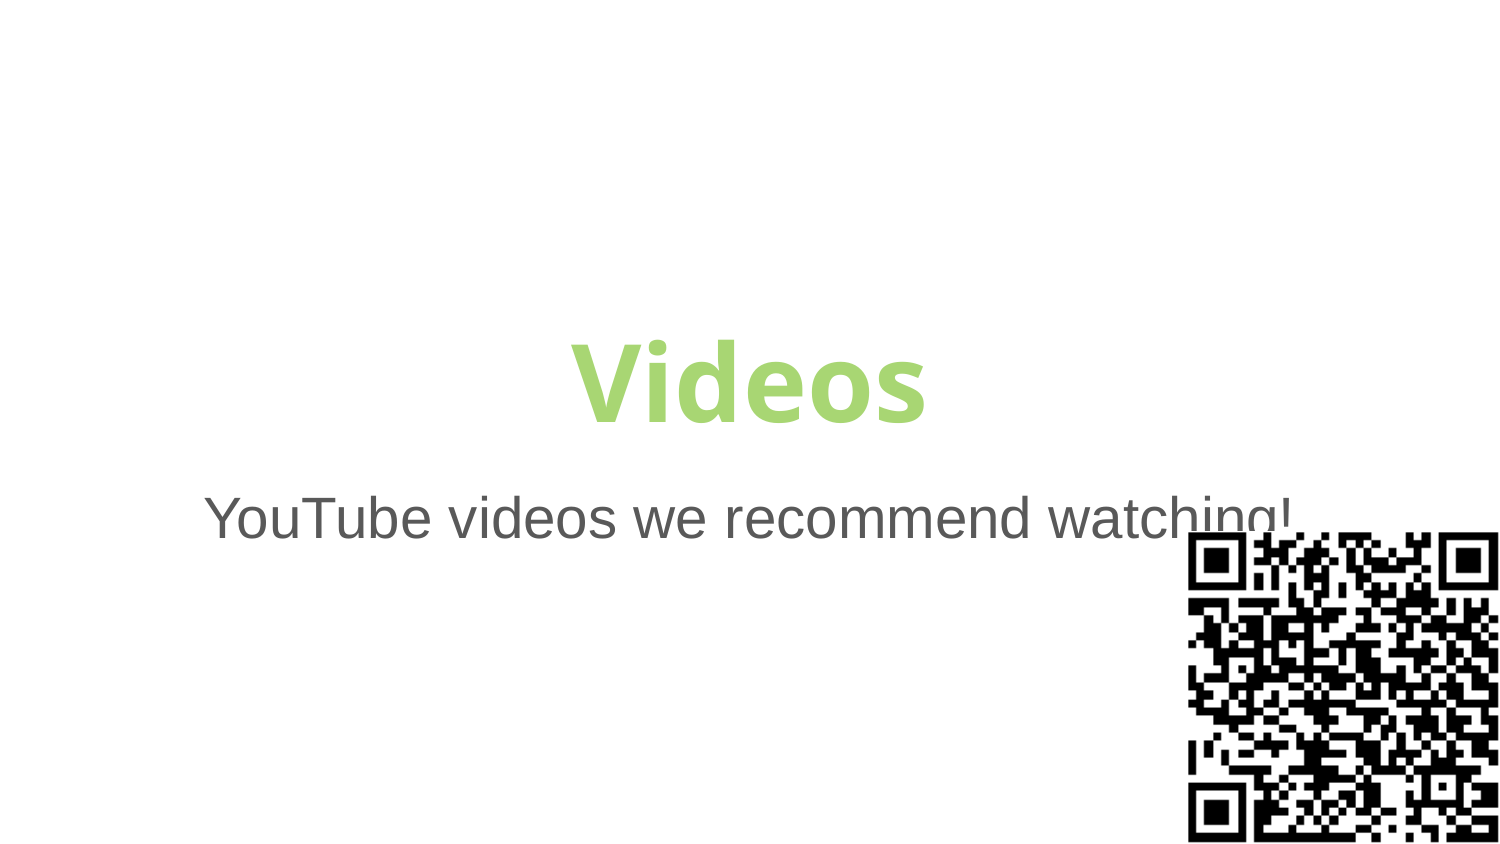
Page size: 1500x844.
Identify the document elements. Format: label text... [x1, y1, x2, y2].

picture [1187, 531, 1500, 844]
subtitle YouTube videos we recommend watching! [51, 464, 1449, 595]
title Videos [51, 122, 1449, 459]
